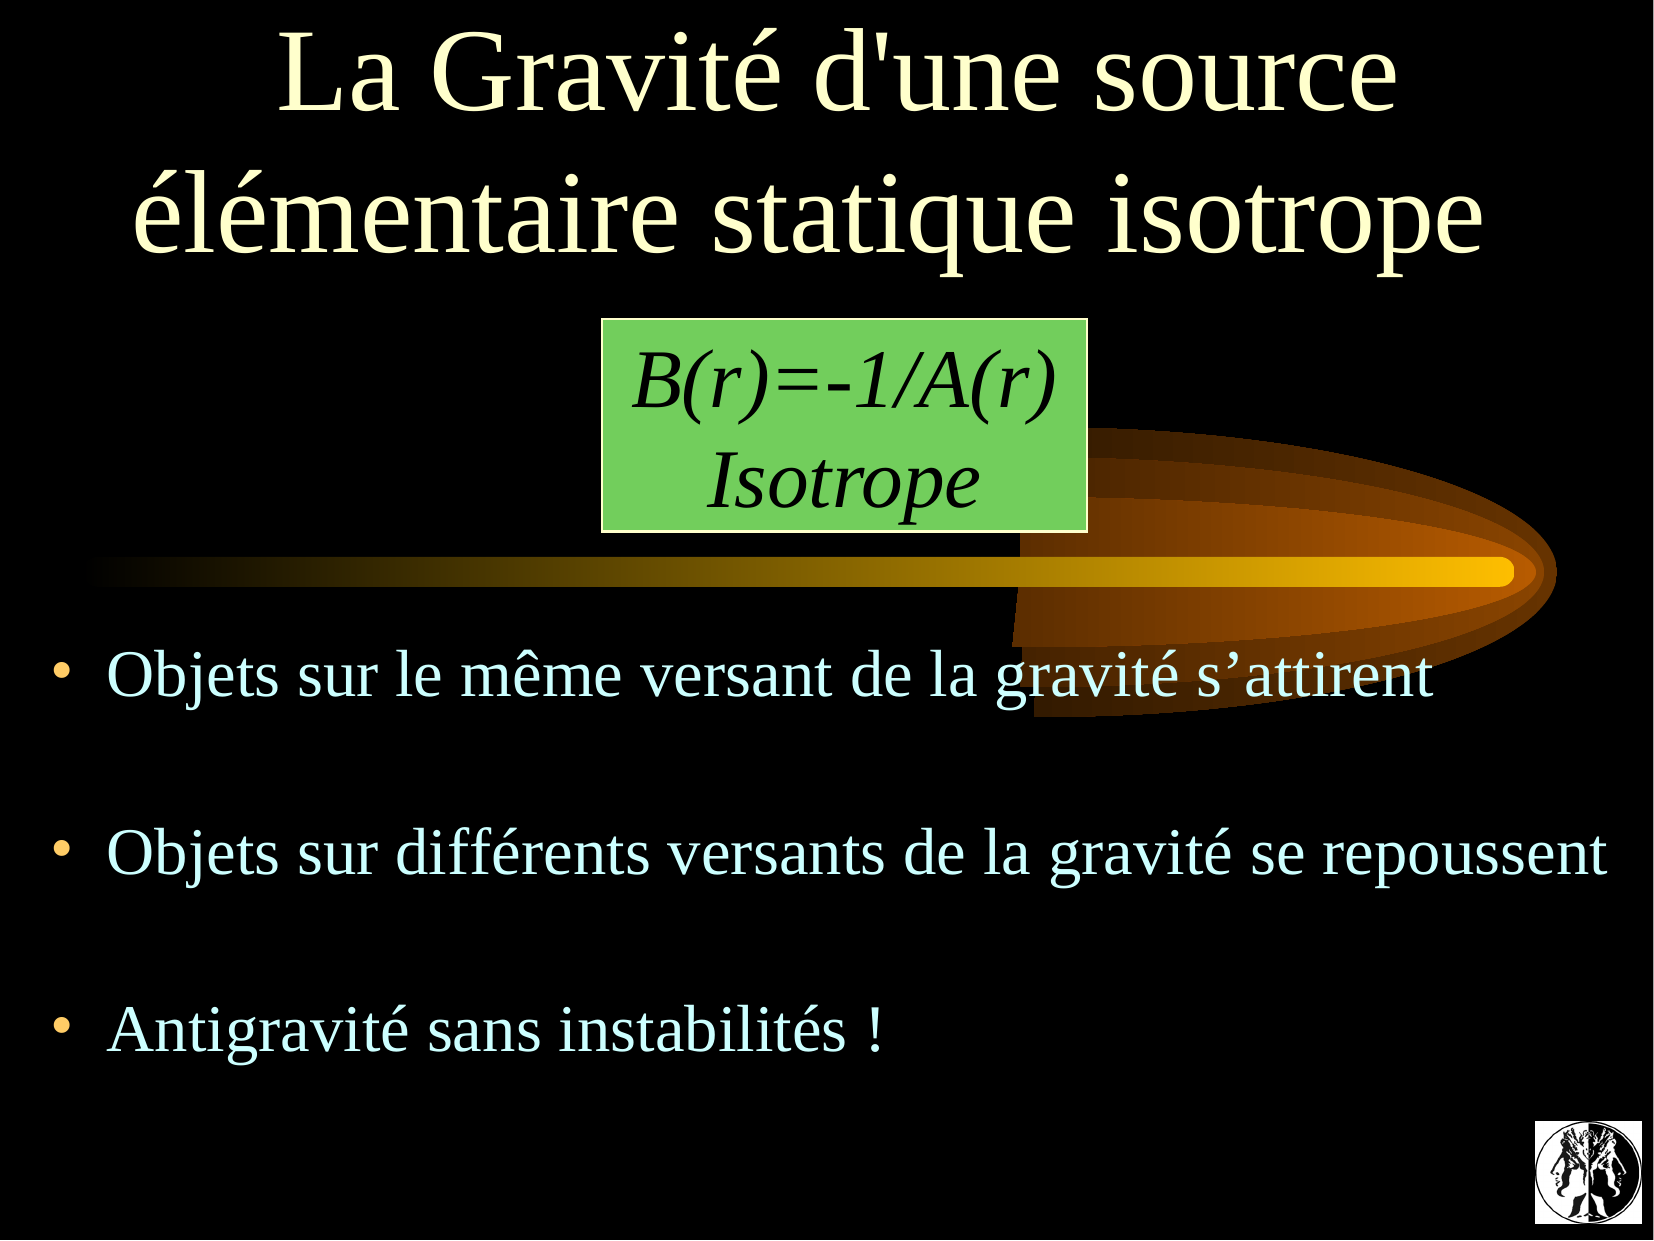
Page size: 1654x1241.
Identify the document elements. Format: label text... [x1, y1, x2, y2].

picture [1535, 1121, 1642, 1224]
title B(r)=-1/A(r) Isotrope [614, 318, 1075, 532]
title La Gravité d'une source élémentaire statique isotrope [35, 0, 1642, 200]
list Objets sur le même versant de la gravité s’attirent Objets sur différents versants de la gravité se repoussent Antigravité sans instabilités ! [35, 200, 1654, 1241]
text_box [602, 318, 614, 532]
text_box [1075, 318, 1087, 532]
